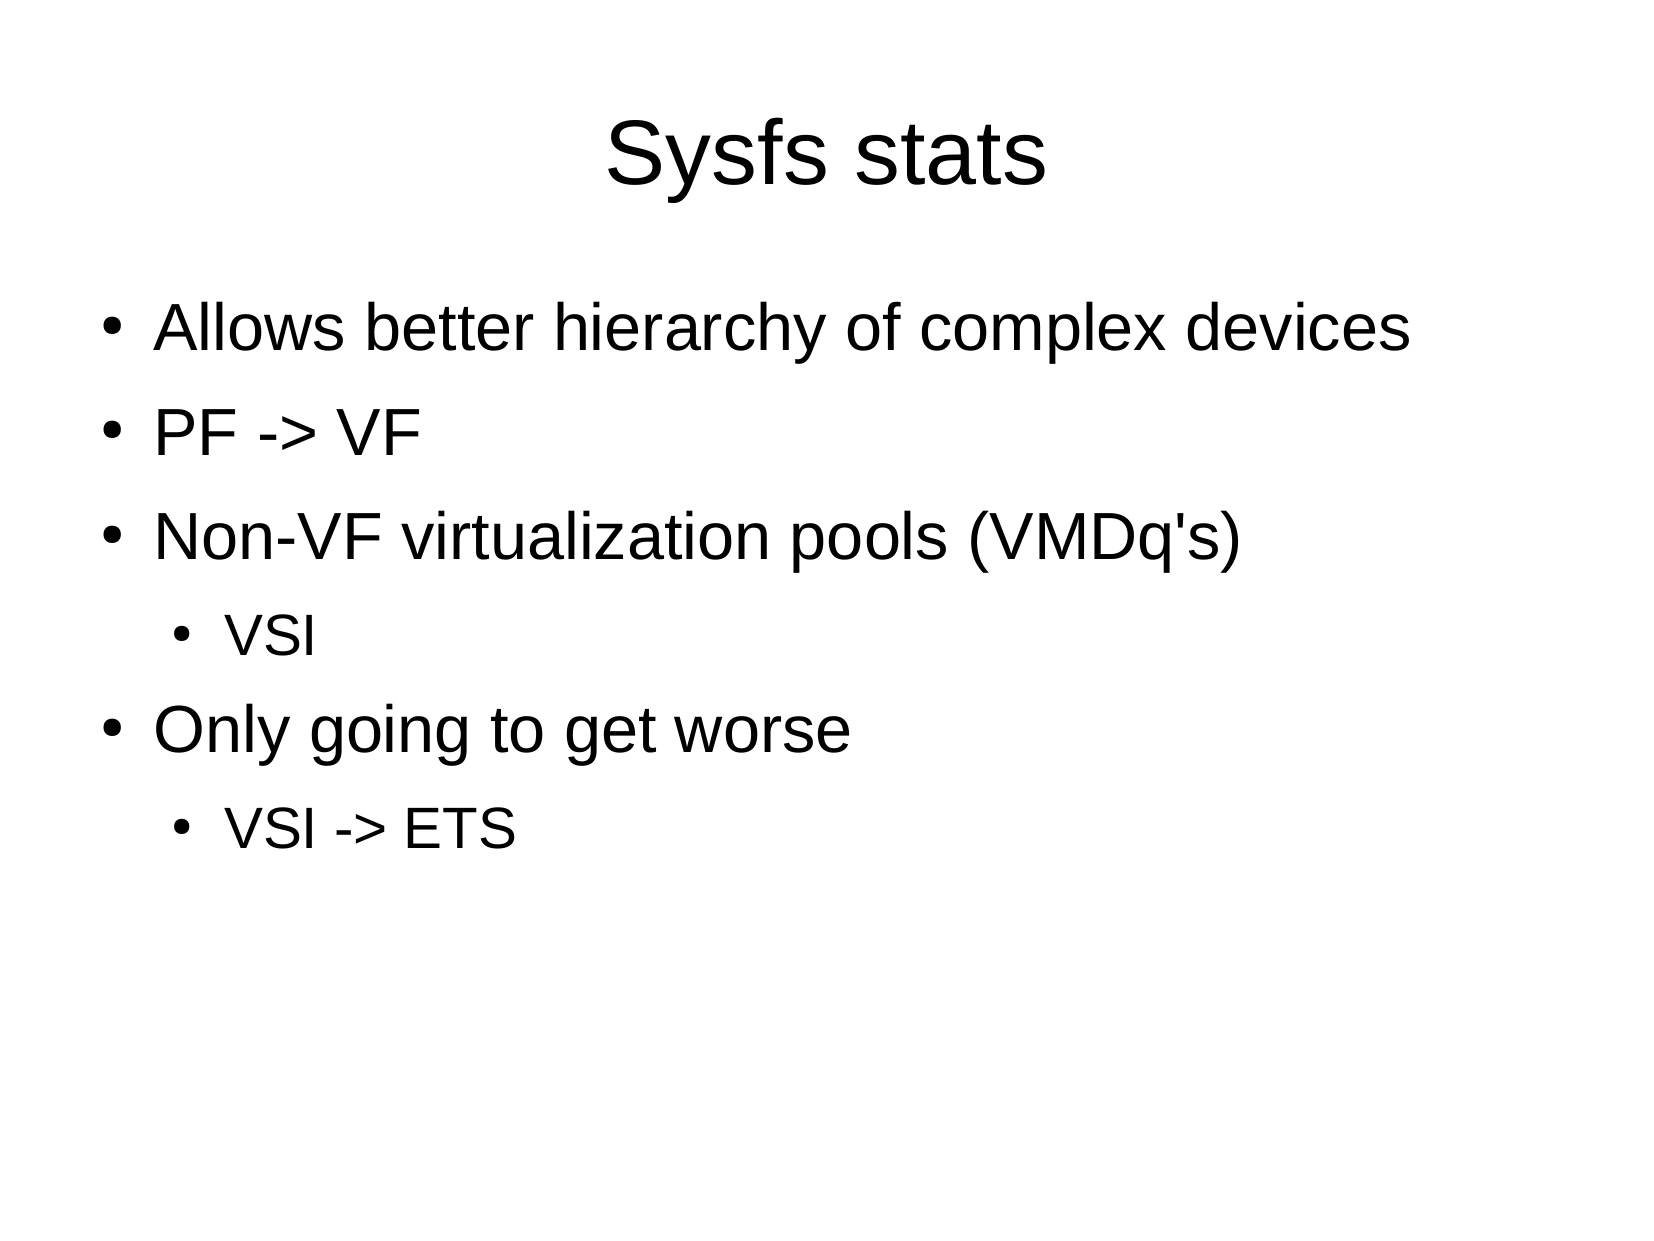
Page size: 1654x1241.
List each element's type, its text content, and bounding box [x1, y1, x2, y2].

list Allows better hierarchy of complex devices PF -> VF Non-VF virtualization pools (VMDq's) VSI Only going to get worse VSI -> ETS [82, 290, 1571, 1109]
title Sysfs stats [82, 49, 1571, 257]
